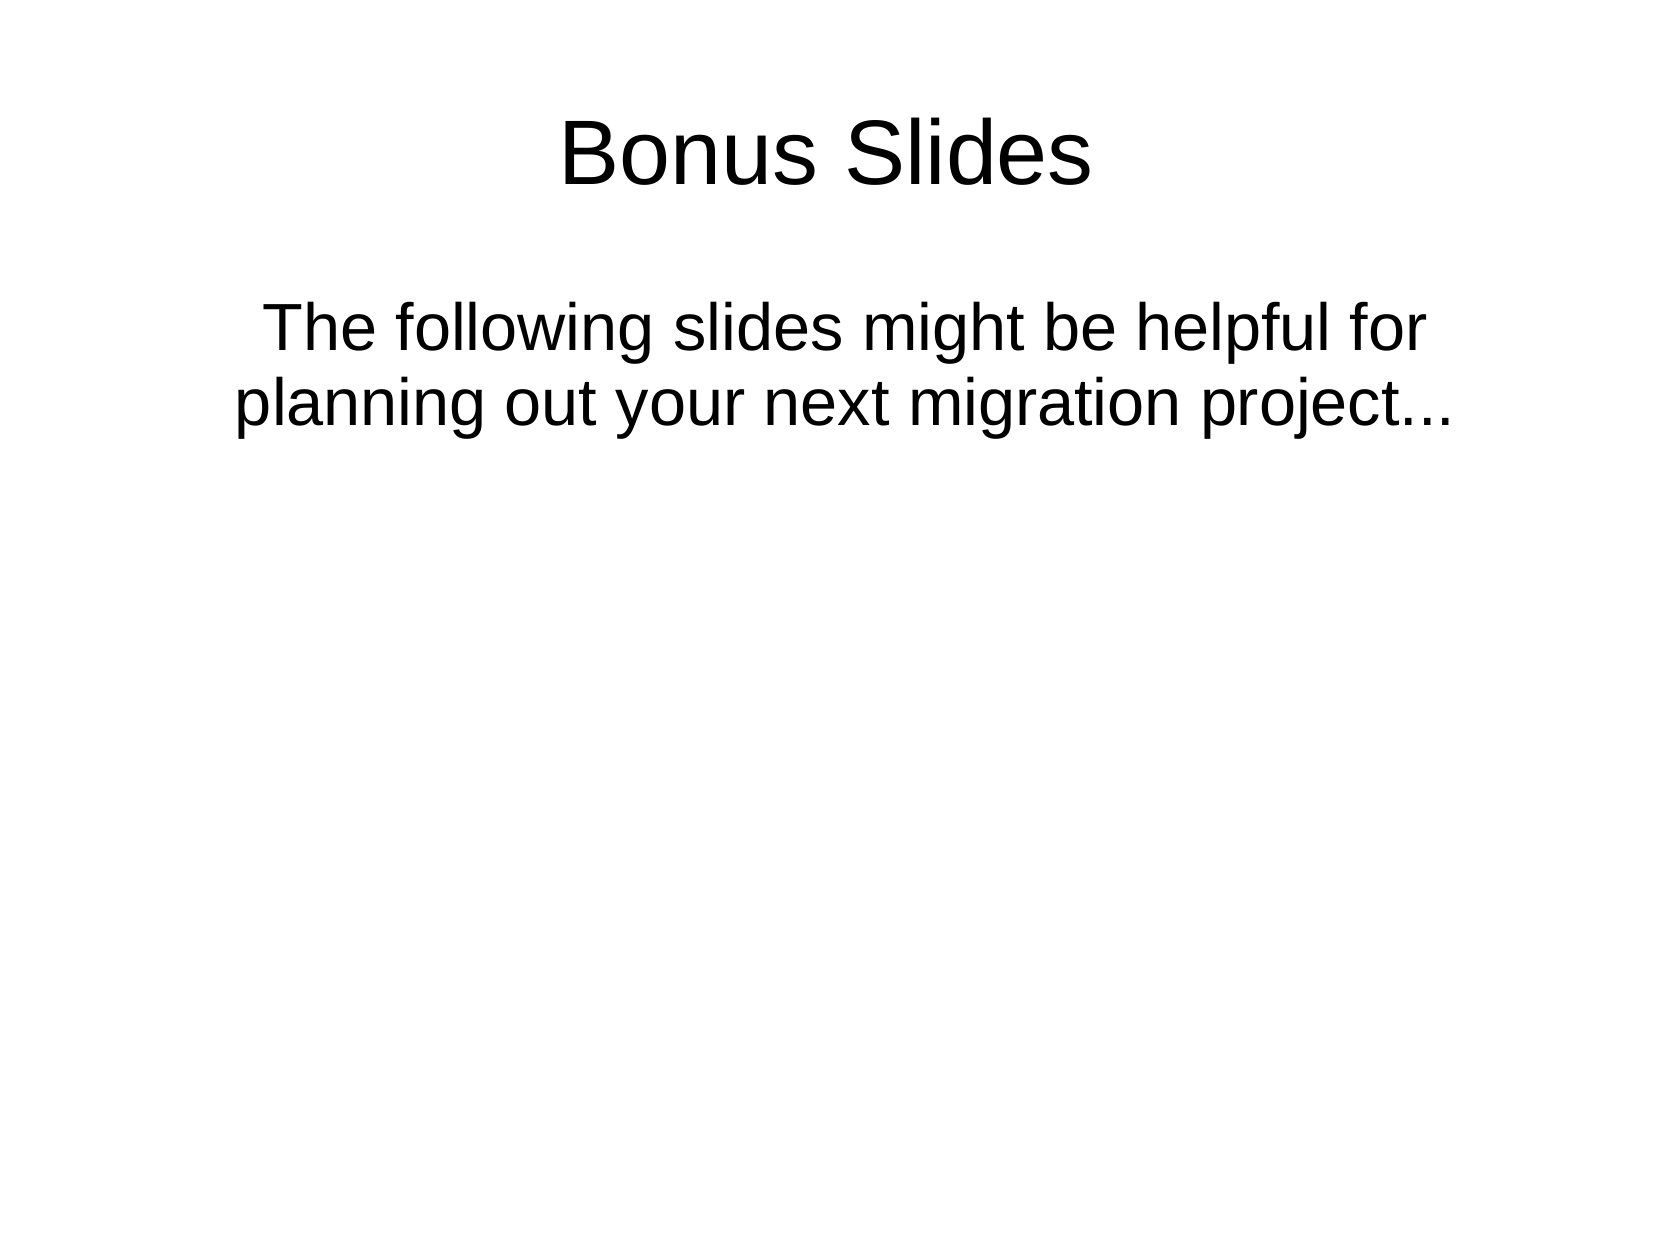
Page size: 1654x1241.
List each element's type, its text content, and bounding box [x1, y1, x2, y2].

title Bonus Slides [82, 49, 1571, 257]
list The following slides might be helpful for planning out your next migration project... [82, 290, 1538, 1010]
